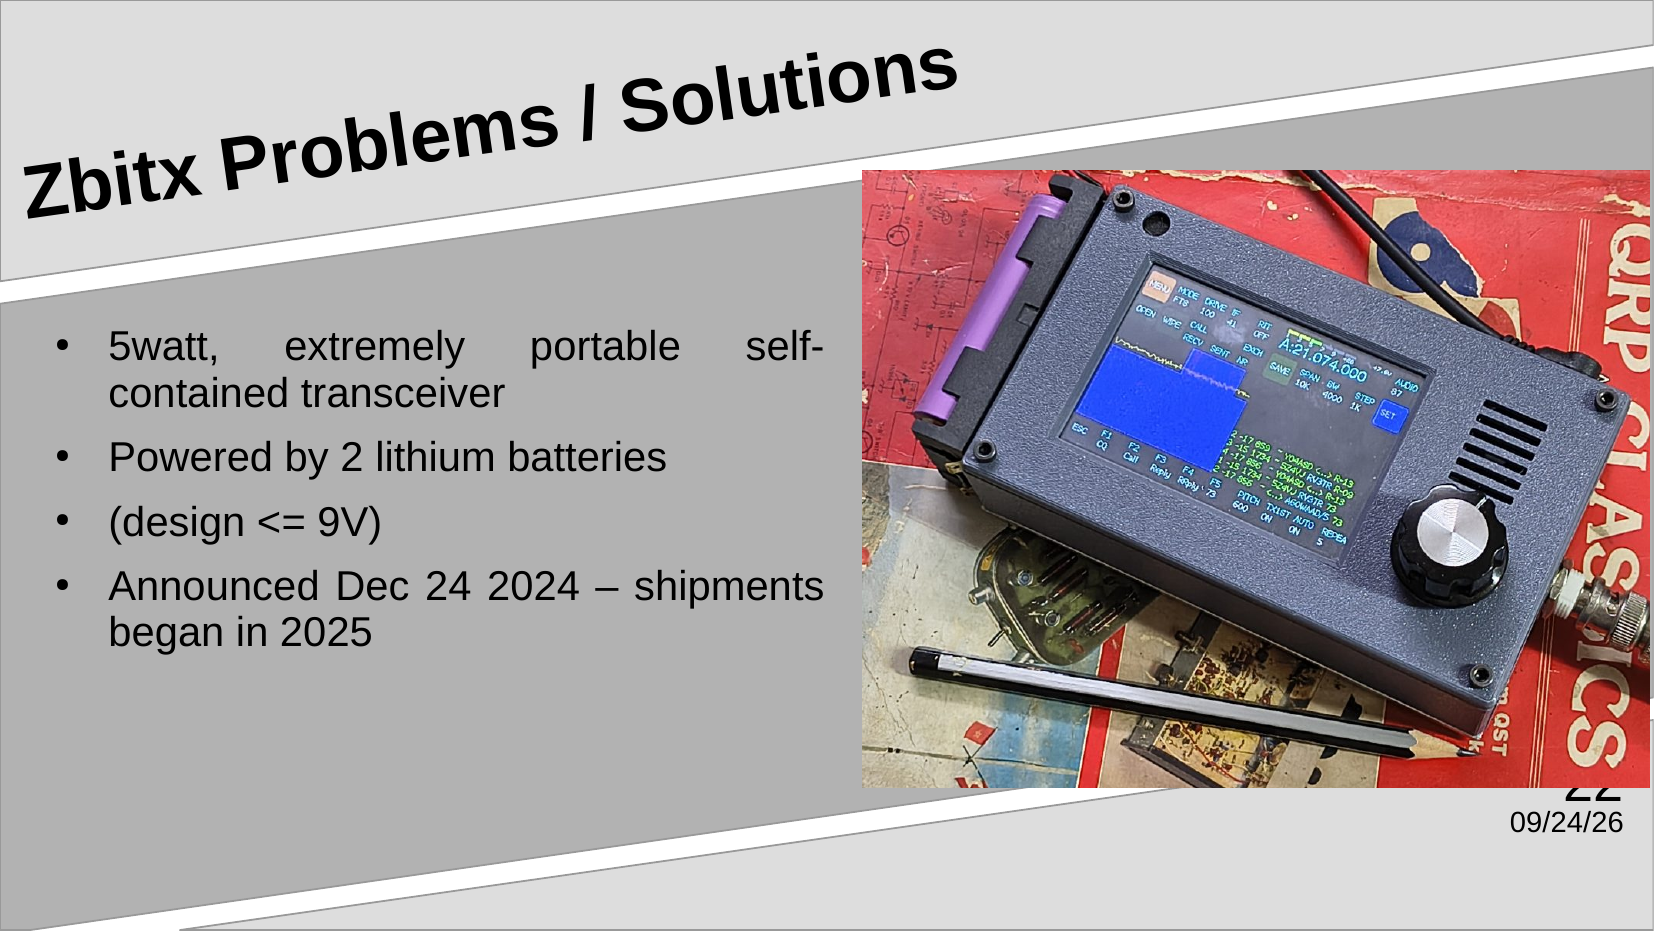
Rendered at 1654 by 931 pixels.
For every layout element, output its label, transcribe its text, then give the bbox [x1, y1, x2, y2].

title Zbitx Problems / Solutions [11, 0, 1496, 272]
picture [862, 170, 1650, 788]
list 5watt, extremely portable self-contained transceiver Powered by 2 lithium batteries (design <= 9V) Announced Dec 24 2024 – shipments began in 2025 [37, 323, 826, 863]
